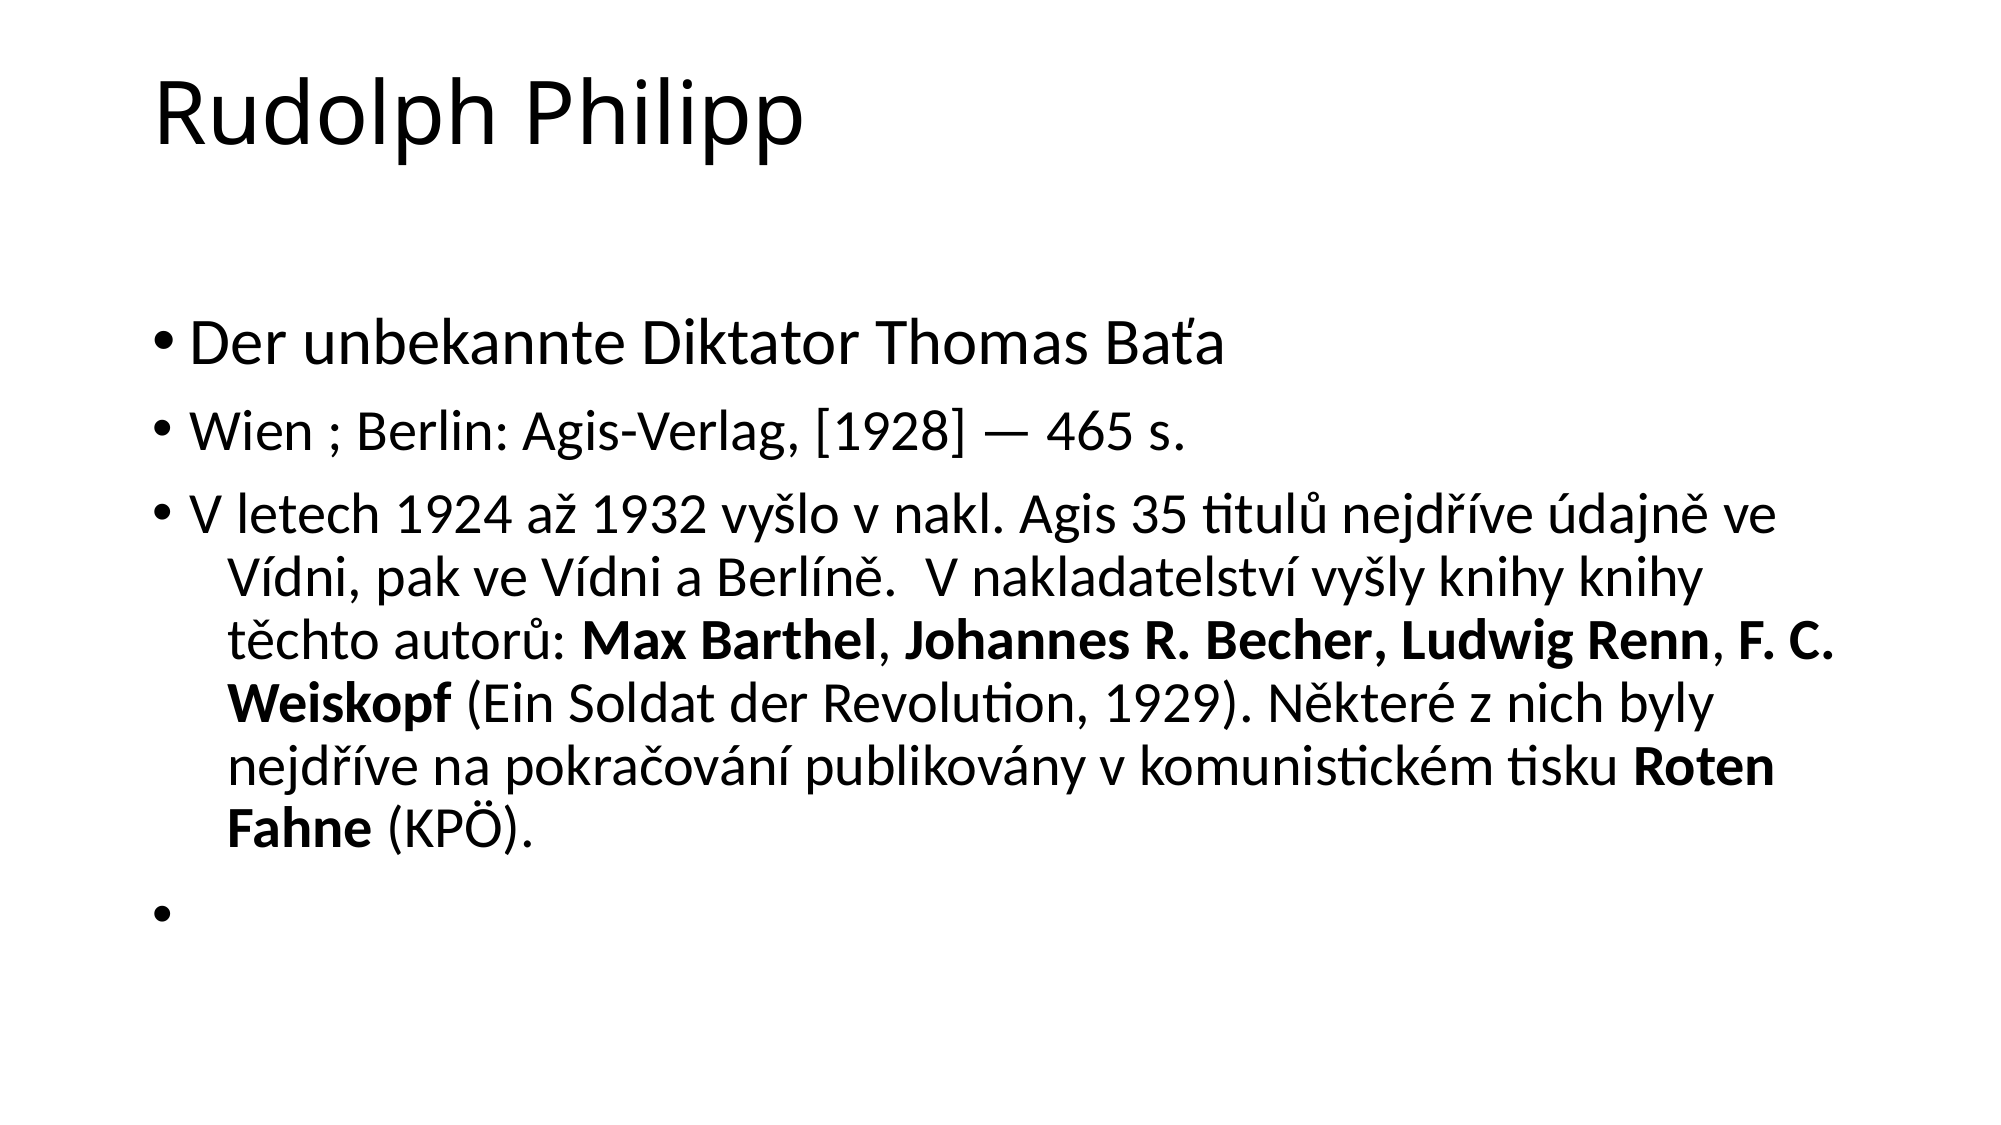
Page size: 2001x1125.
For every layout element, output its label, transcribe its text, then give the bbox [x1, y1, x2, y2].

title Rudolph Philipp [137, 59, 1863, 278]
list Der unbekannte Diktator Thomas Baťa Wien ; Berlin: Agis-Verlag, [1928] — 465 s. V letech 1924 až 1932 vyšlo v nakl. Agis 35 titulů nejdříve údajně ve Vídni, pak ve Vídni a Berlíně. V nakladatelství vyšly knihy knihy těchto autorů: Max Barthel, Johannes R. Becher, Ludwig Renn, F. C. Weiskopf (Ein Soldat der Revolution, 1929). Některé z nich byly nejdříve na pokračování publikovány v komunistickém tisku Roten Fahne (KPÖ). [137, 299, 1863, 1014]
